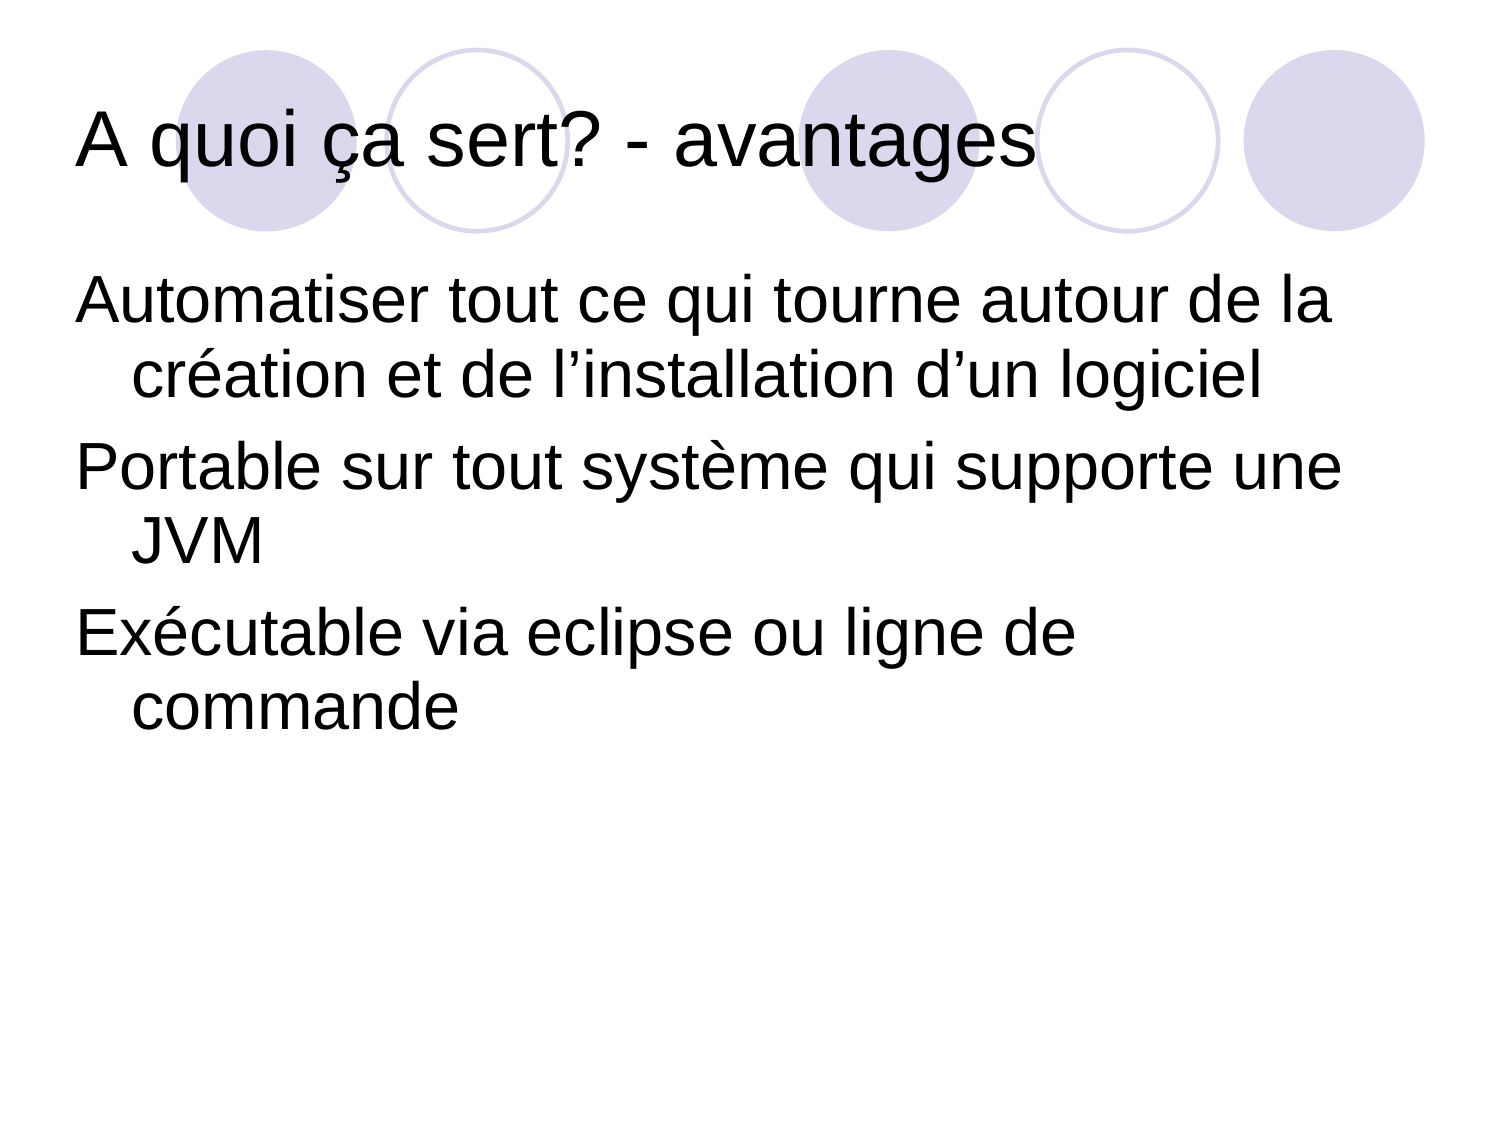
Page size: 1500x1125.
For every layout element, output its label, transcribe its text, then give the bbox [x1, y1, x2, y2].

list Automatiser tout ce qui tourne autour de la création et de l’installation d’un logiciel Portable sur tout système qui supporte une JVM Exécutable via eclipse ou ligne de commande [75, 262, 1426, 1006]
title A quoi ça sert? - avantages [75, 36, 1426, 242]
